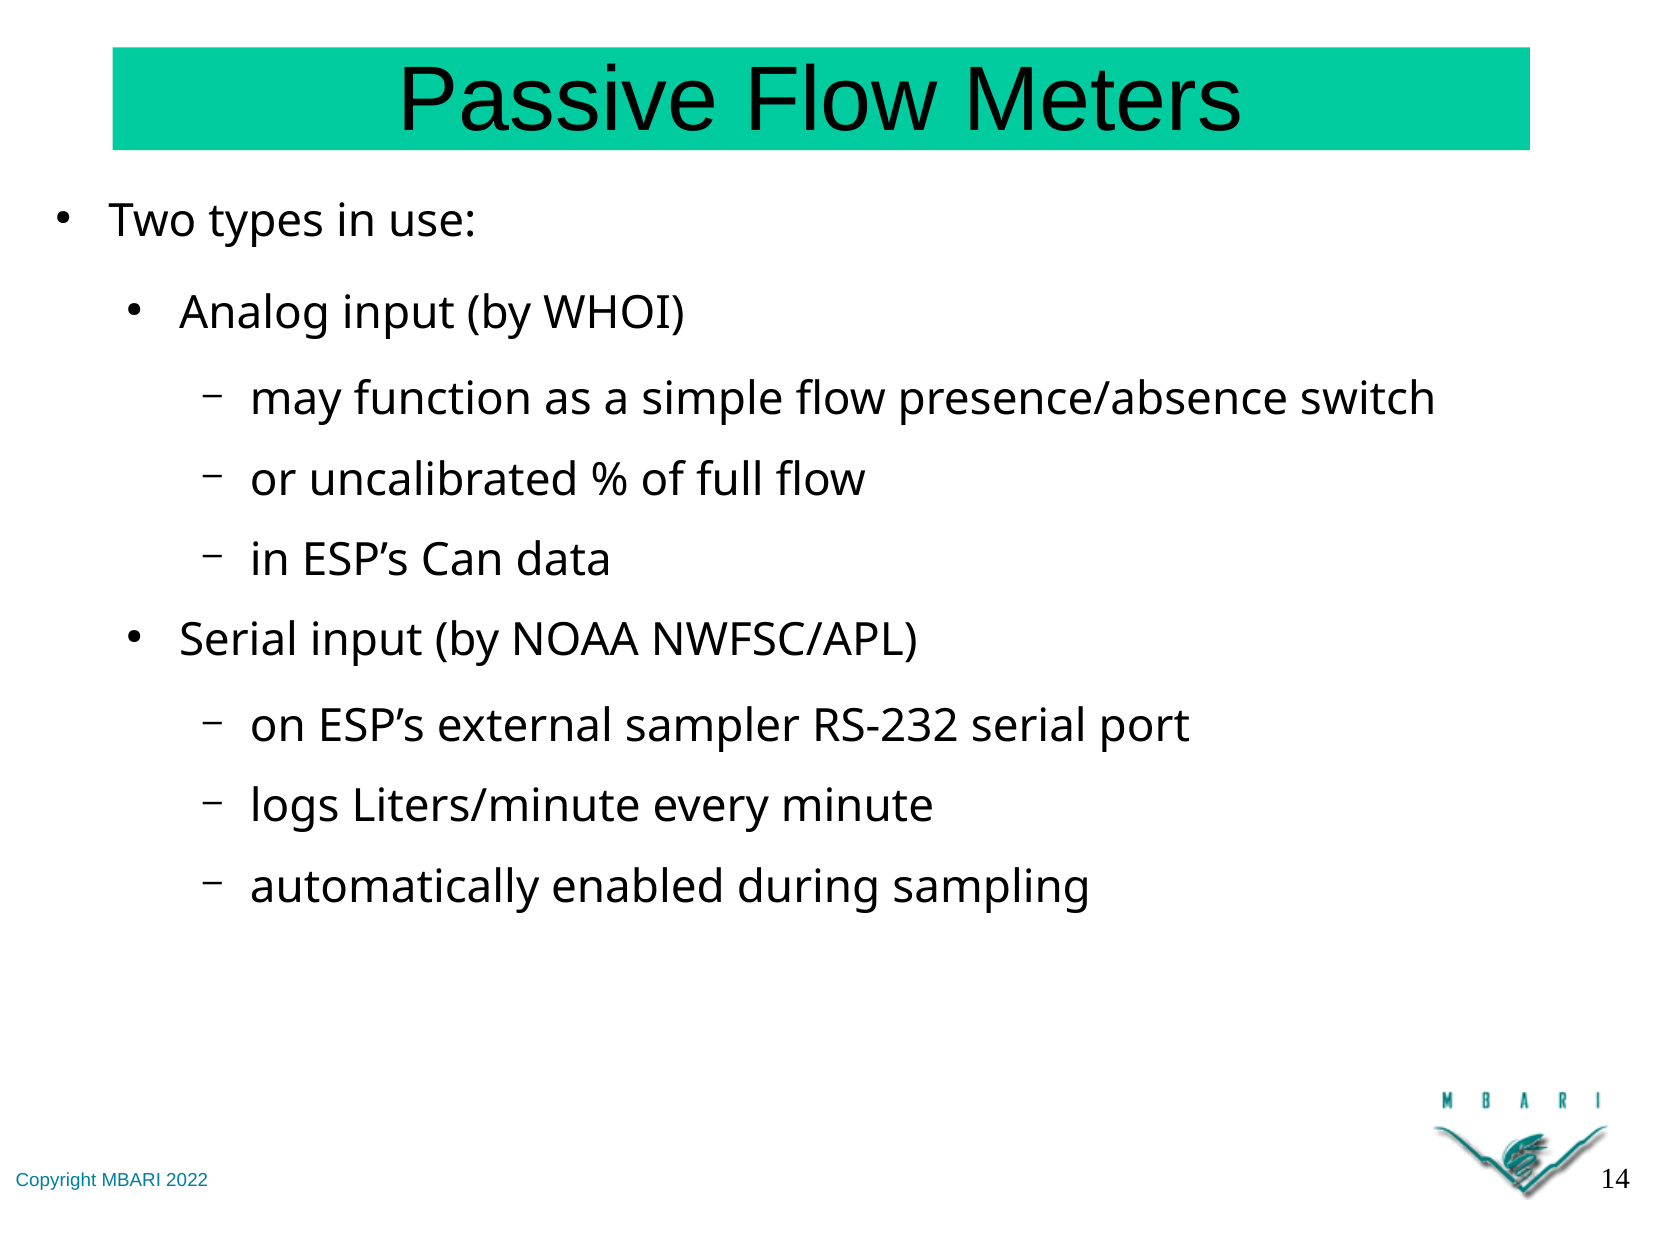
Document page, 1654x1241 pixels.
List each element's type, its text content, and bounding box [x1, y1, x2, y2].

title Passive Flow Meters [112, 47, 1530, 151]
picture [1426, 1156, 1613, 1200]
list Two types in use: Analog input (by WHOI) may function as a simple flow presence/absence switch or uncalibrated % of full flow in ESP’s Can data Serial input (by NOAA NWFSC/APL) on ESP’s external sampler RS-232 serial port logs Liters/minute every minute automatically enabled during sampling [37, 187, 1613, 1156]
